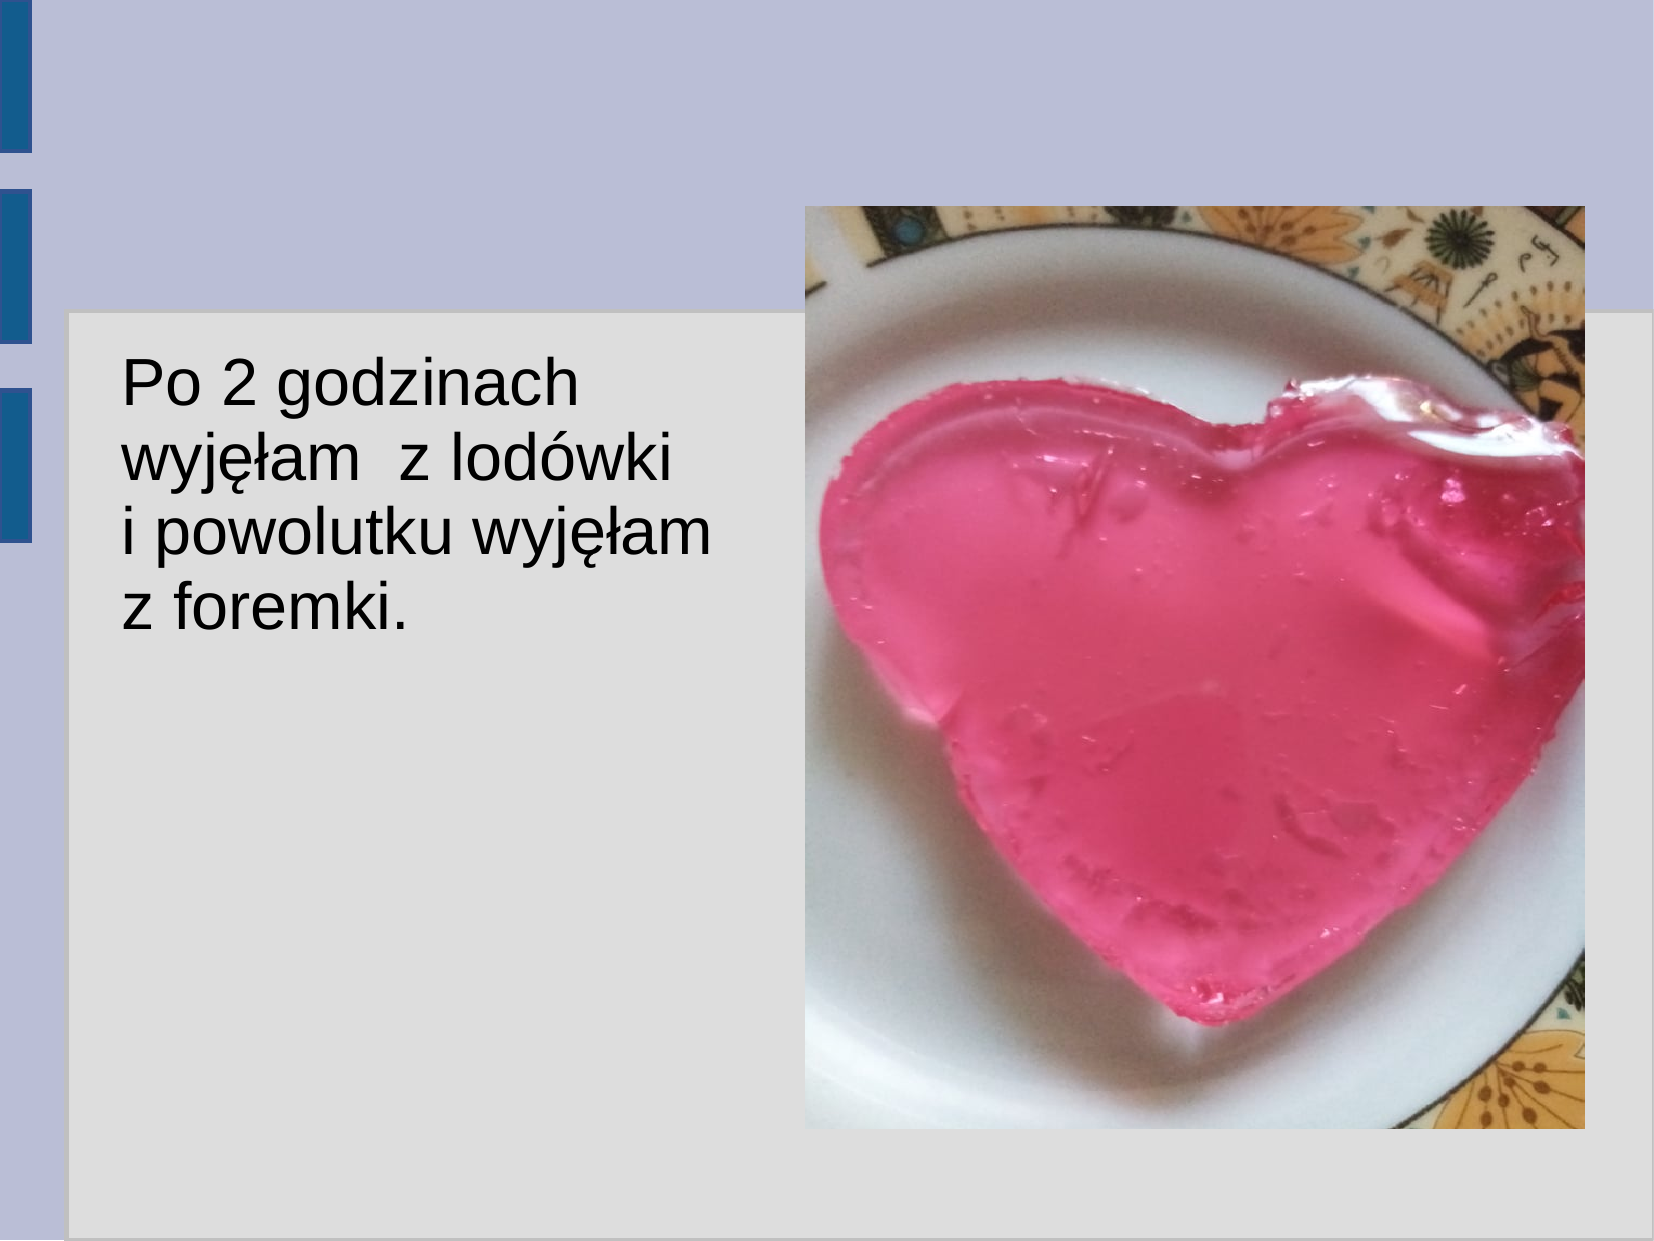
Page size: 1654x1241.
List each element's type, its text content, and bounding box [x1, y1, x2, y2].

list Po 2 godzinach wyjęłam z lodówki i powolutku wyjęłam z foremki. [121, 344, 805, 668]
picture [805, 207, 1585, 1129]
